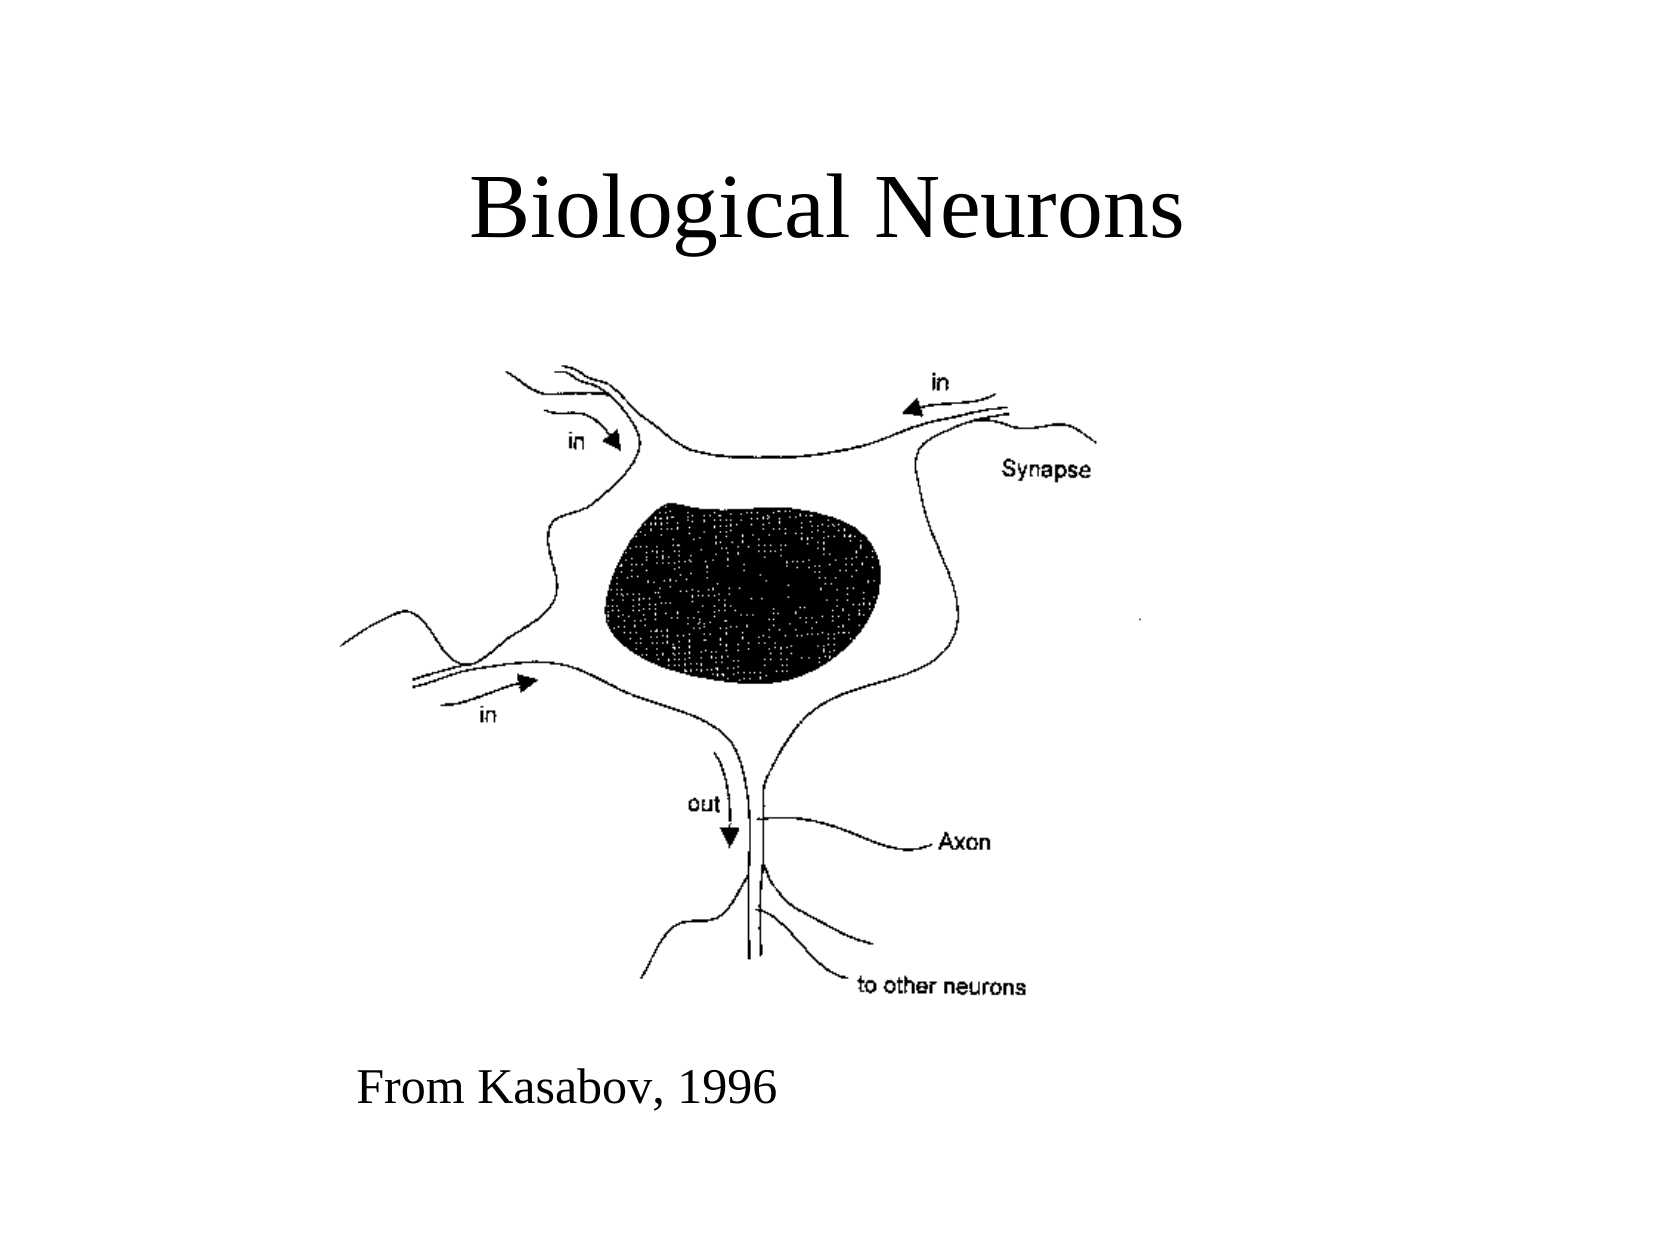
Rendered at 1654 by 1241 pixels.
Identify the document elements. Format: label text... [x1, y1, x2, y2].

title Biological Neurons [121, 102, 1534, 311]
text_box From Kasabov, 1996 [356, 1058, 1389, 1115]
chart [296, 330, 1206, 1009]
